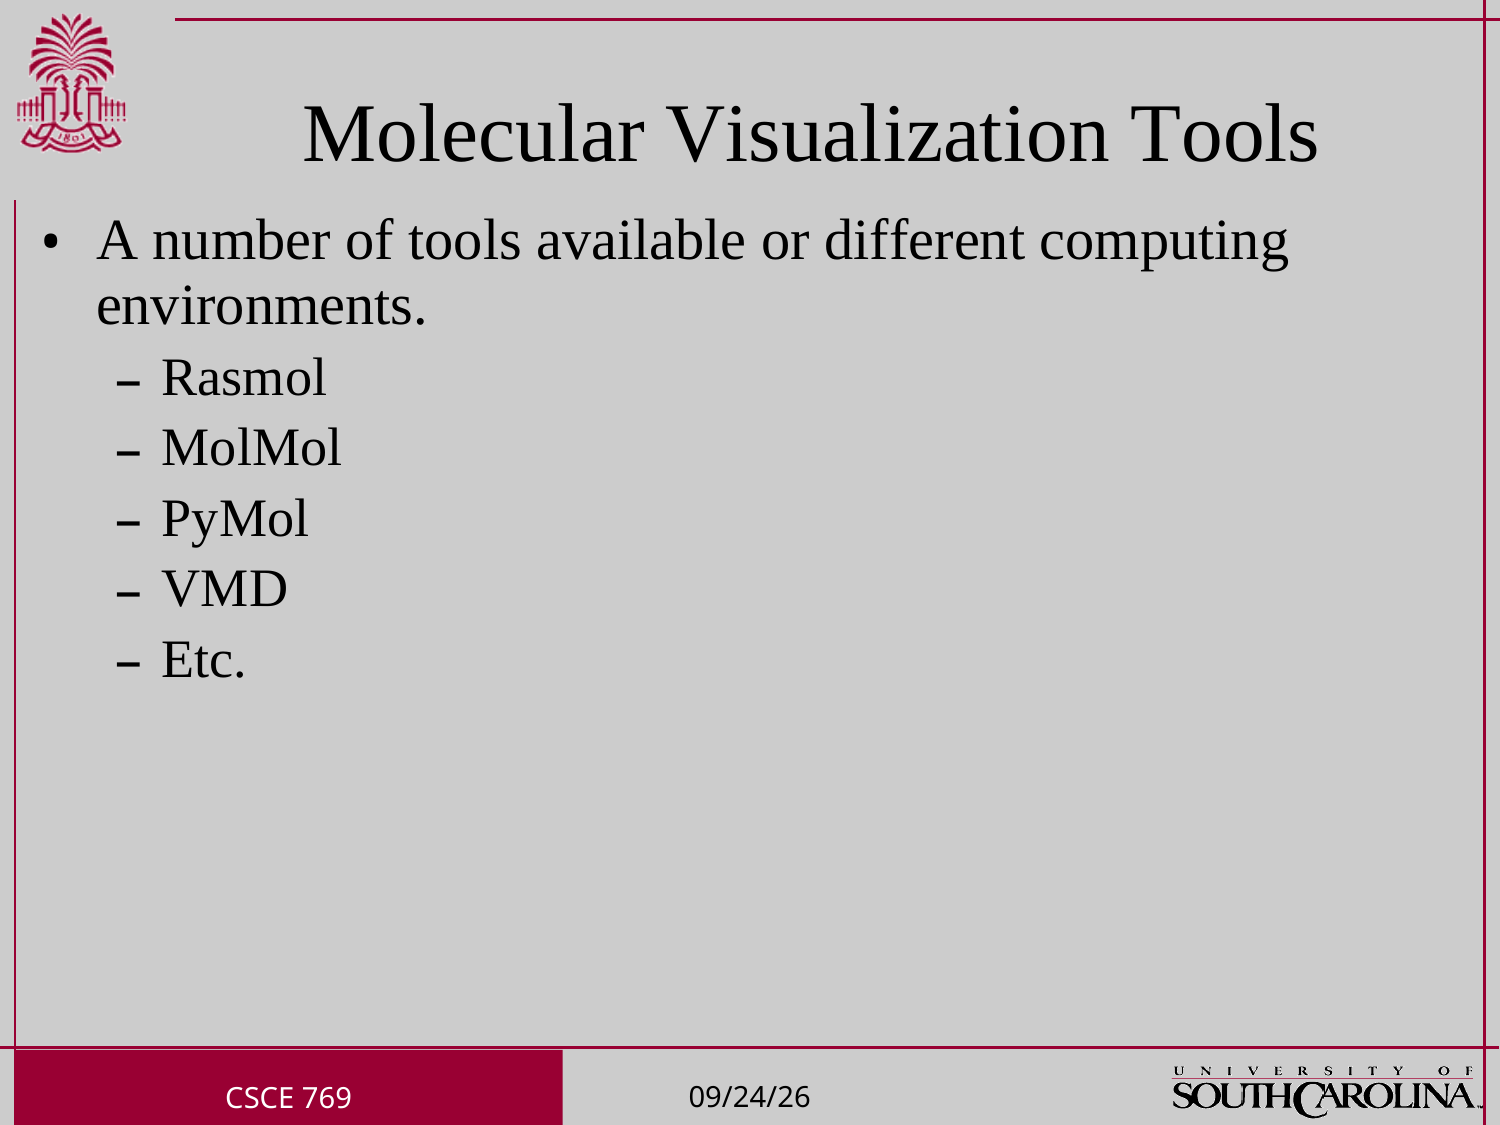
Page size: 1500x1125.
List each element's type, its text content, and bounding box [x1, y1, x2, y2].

title Molecular Visualization Tools [174, 9, 1450, 188]
picture [1162, 1049, 1483, 1125]
list A number of tools available or different computing environments. Rasmol MolMol PyMol VMD Etc. [24, 200, 1476, 1028]
picture [12, 12, 131, 155]
